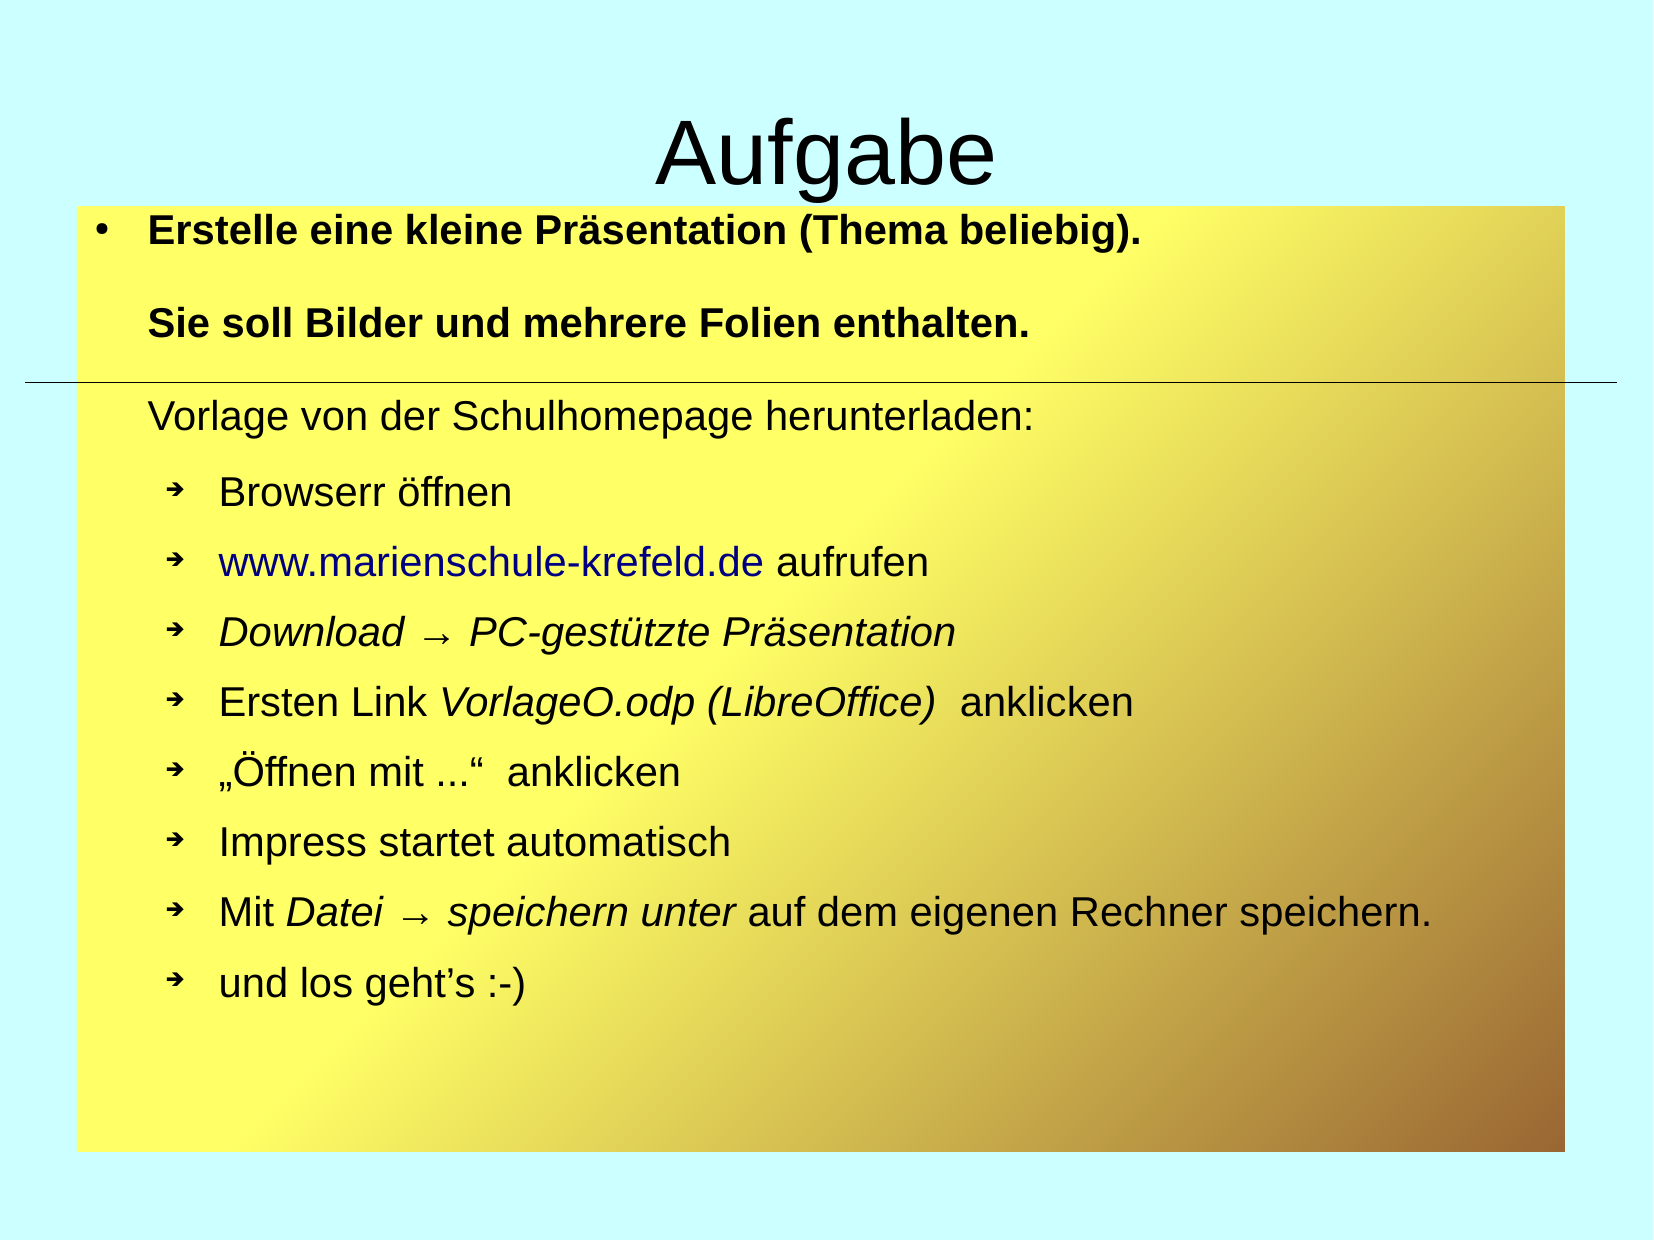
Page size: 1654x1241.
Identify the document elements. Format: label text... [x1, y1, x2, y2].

list Erstelle eine kleine Präsentation (Thema beliebig). Sie soll Bilder und mehrere Folien enthalten. Vorlage von der Schulhomepage herunterladen: Browserr öffnen www.marienschule-krefeld.de aufrufen Download → PC-gestützte Präsentation Ersten Link VorlageO.odp (LibreOffice) anklicken „Öffnen mit ...“ anklicken Impress startet automatisch Mit Datei → speichern unter auf dem eigenen Rechner speichern. und los geht’s :-) [76, 383, 1565, 1152]
title Aufgabe [82, 49, 1571, 257]
list Erstelle eine kleine Präsentation (Thema beliebig). Sie soll Bilder und mehrere Folien enthalten. Vorlage von der Schulhomepage herunterladen: Browserr öffnen www.marienschule-krefeld.de aufrufen Download → PC-gestützte Präsentation Ersten Link VorlageO.odp (LibreOffice) anklicken „Öffnen mit ...“ anklicken Impress startet automatisch Mit Datei → speichern unter auf dem eigenen Rechner speichern. und los geht’s :-) [76, 206, 1565, 382]
